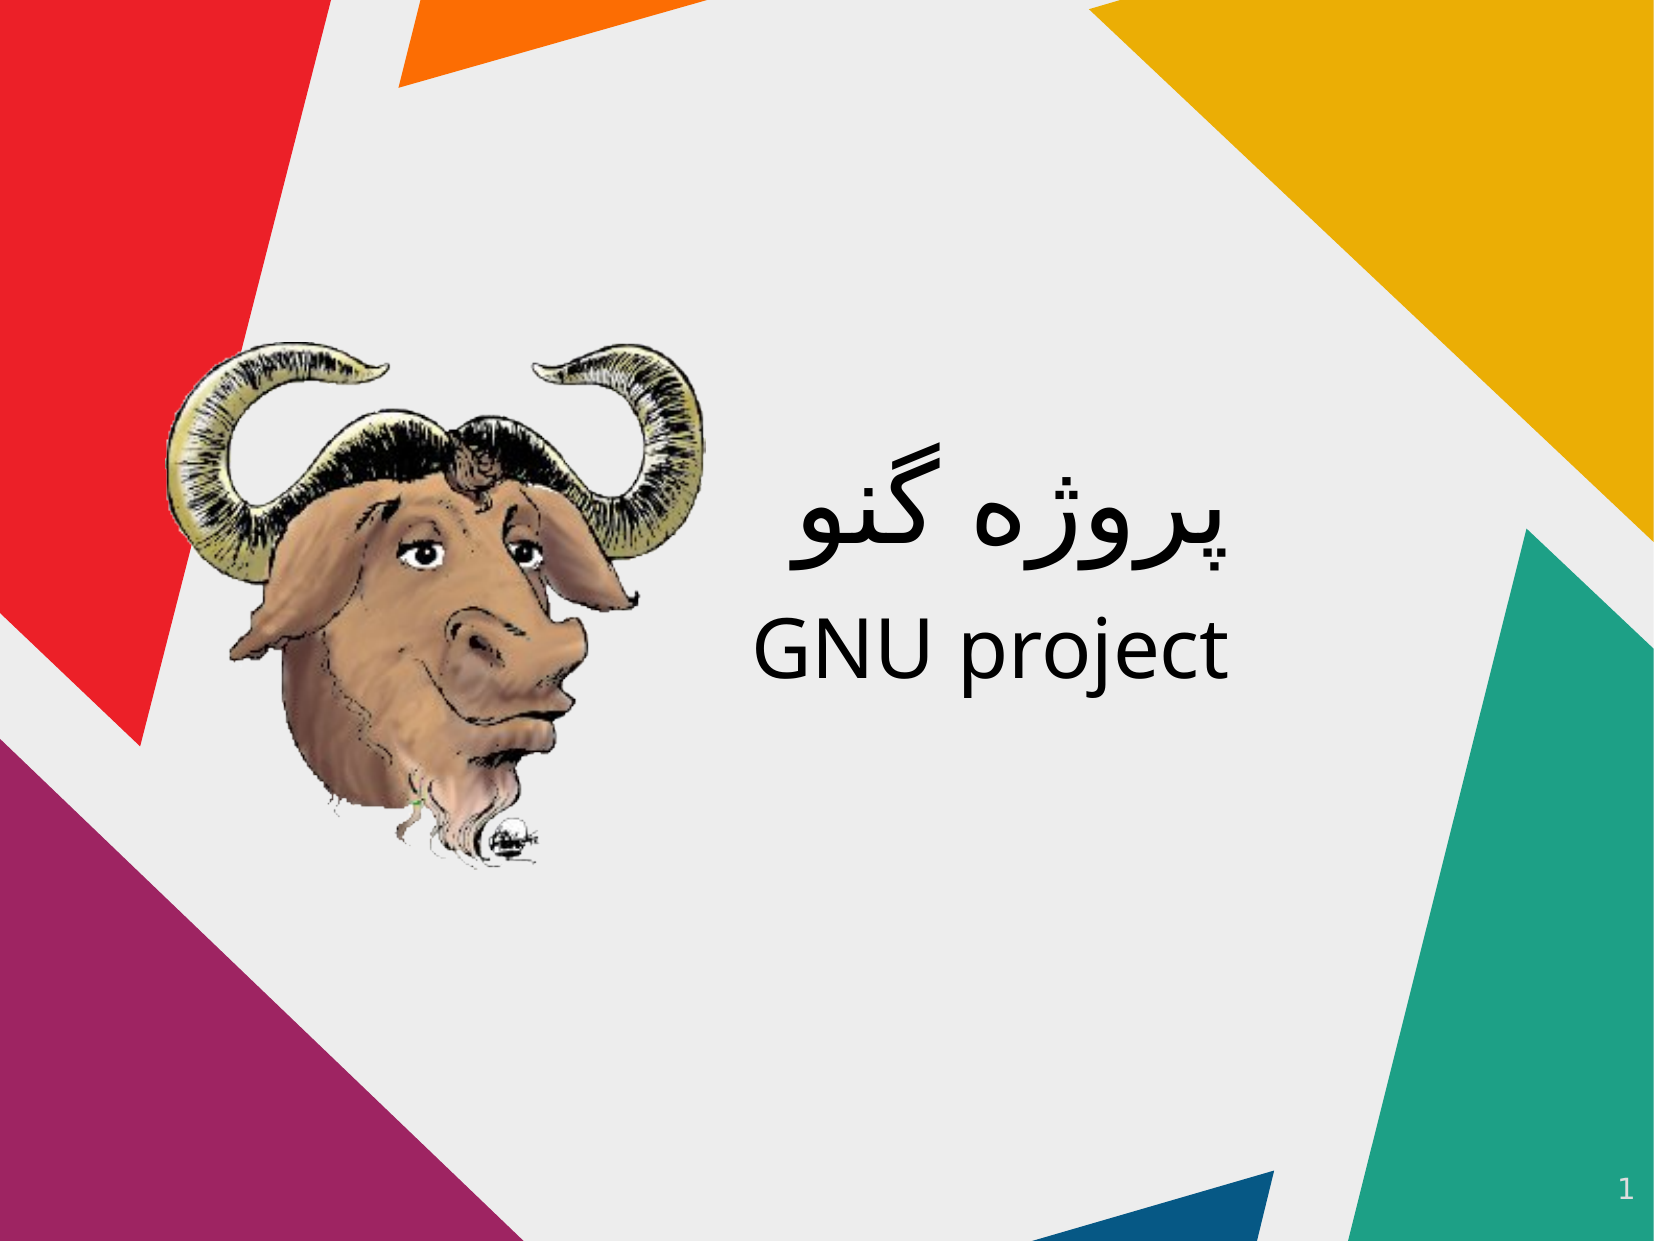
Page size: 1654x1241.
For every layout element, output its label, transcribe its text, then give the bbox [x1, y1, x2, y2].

picture [165, 342, 706, 871]
text_box پروژه گنو GNU project [585, 435, 1246, 747]
